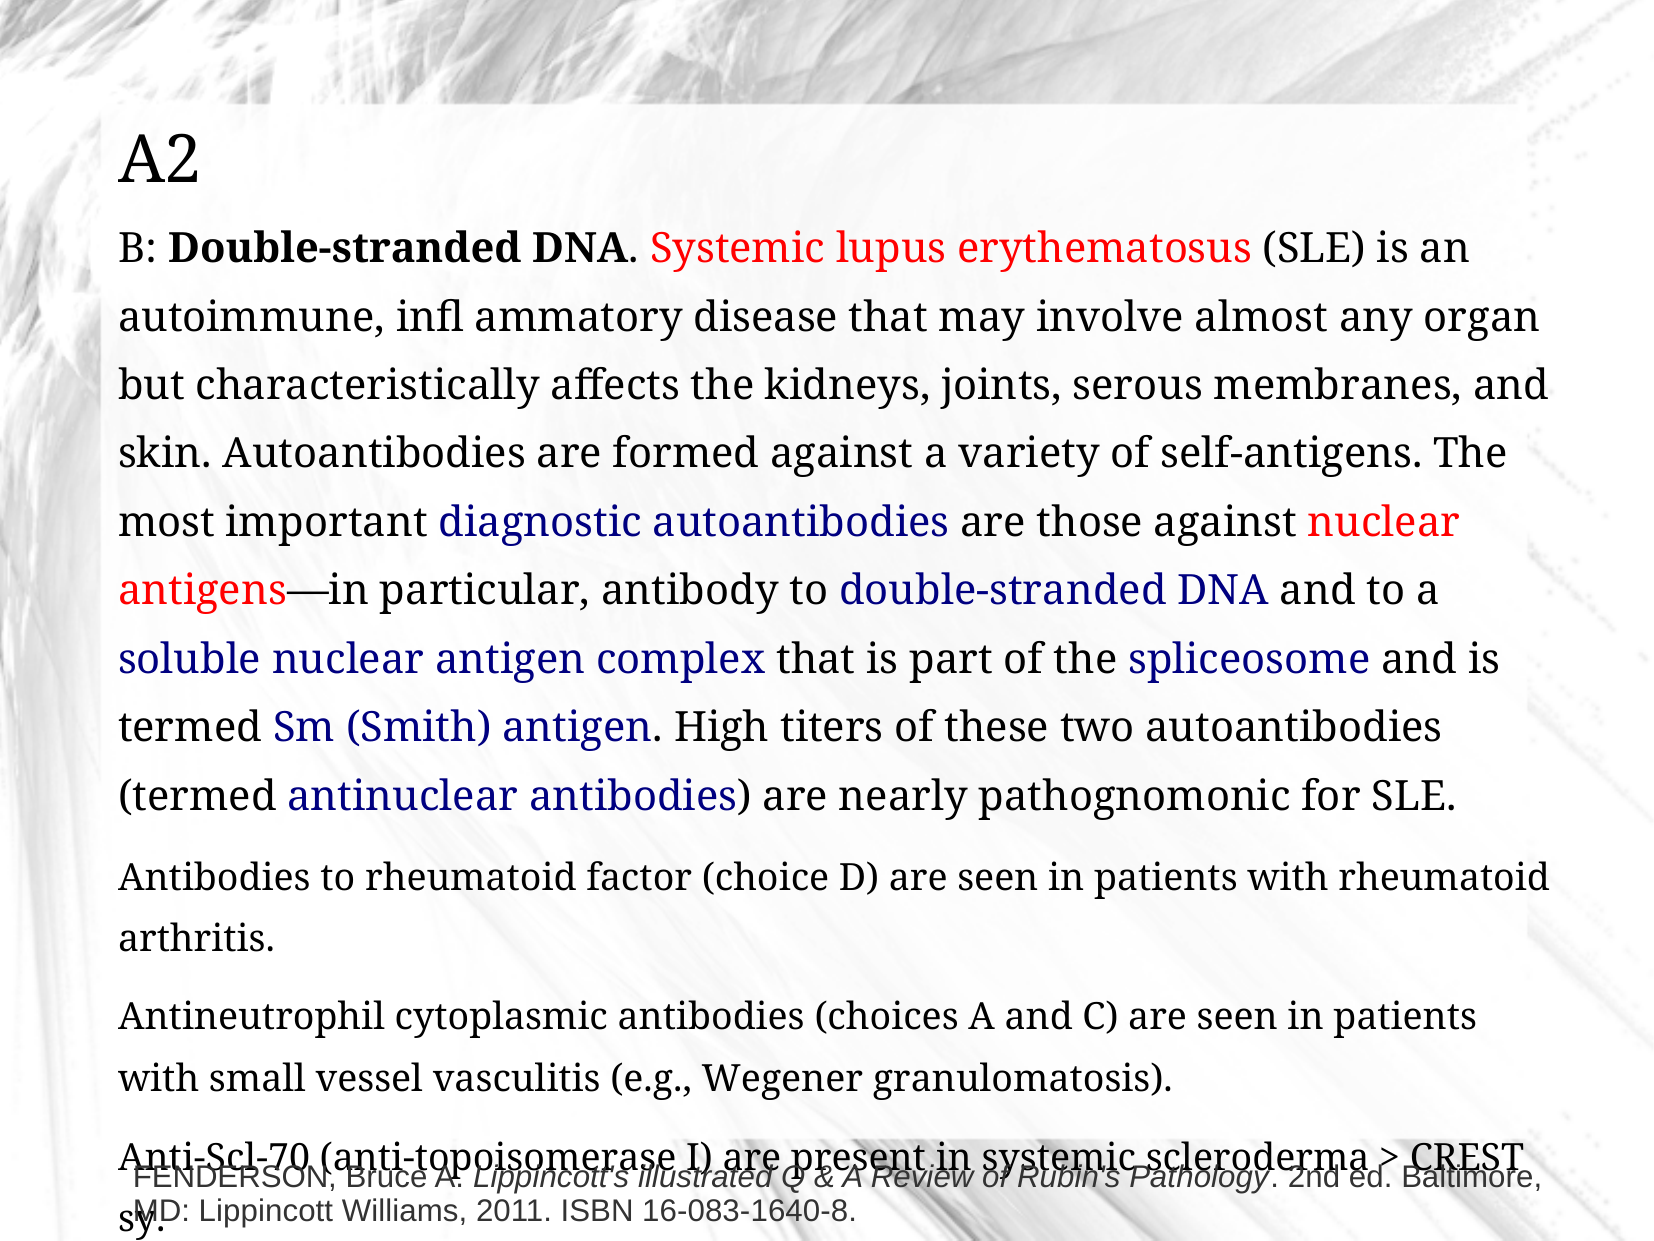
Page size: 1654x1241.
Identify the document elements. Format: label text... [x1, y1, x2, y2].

title A2 [118, 107, 1506, 206]
list B: Double-stranded DNA. Systemic lupus erythematosus (SLE) is an autoimmune, infl ammatory disease that may involve almost any organ but characteristically affects the kidneys, joints, serous membranes, and skin. Autoantibodies are formed against a variety of self-antigens. The most important diagnostic autoantibodies are those against nuclear antigens—in particular, antibody to double-stranded DNA and to a soluble nuclear antigen complex that is part of the spliceosome and is termed Sm (Smith) antigen. High titers of these two autoantibodies (termed antinuclear antibodies) are nearly pathognomonic for SLE. Antibodies to rheumatoid factor (choice D) are seen in patients with rheumatoid arthritis. Antineutrophil cytoplasmic antibodies (choices A and C) are seen in patients with small vessel vasculitis (e.g., Wegener granulomatosis). Anti-Scl-70 (anti-topoisomerase I) are present in systemic scleroderma > CREST sy. Diagnosis: Systemic lupus erythematosus [118, 206, 1565, 1139]
text_box FENDERSON, Bruce A. Lippincott's illustrated Q & A Review of Rubin's Pathology. 2nd ed. Baltimore, MD: Lippincott Williams, 2011. ISBN 16-083-1640-8. [118, 1151, 1565, 1236]
picture [0, 0, 1654, 1241]
